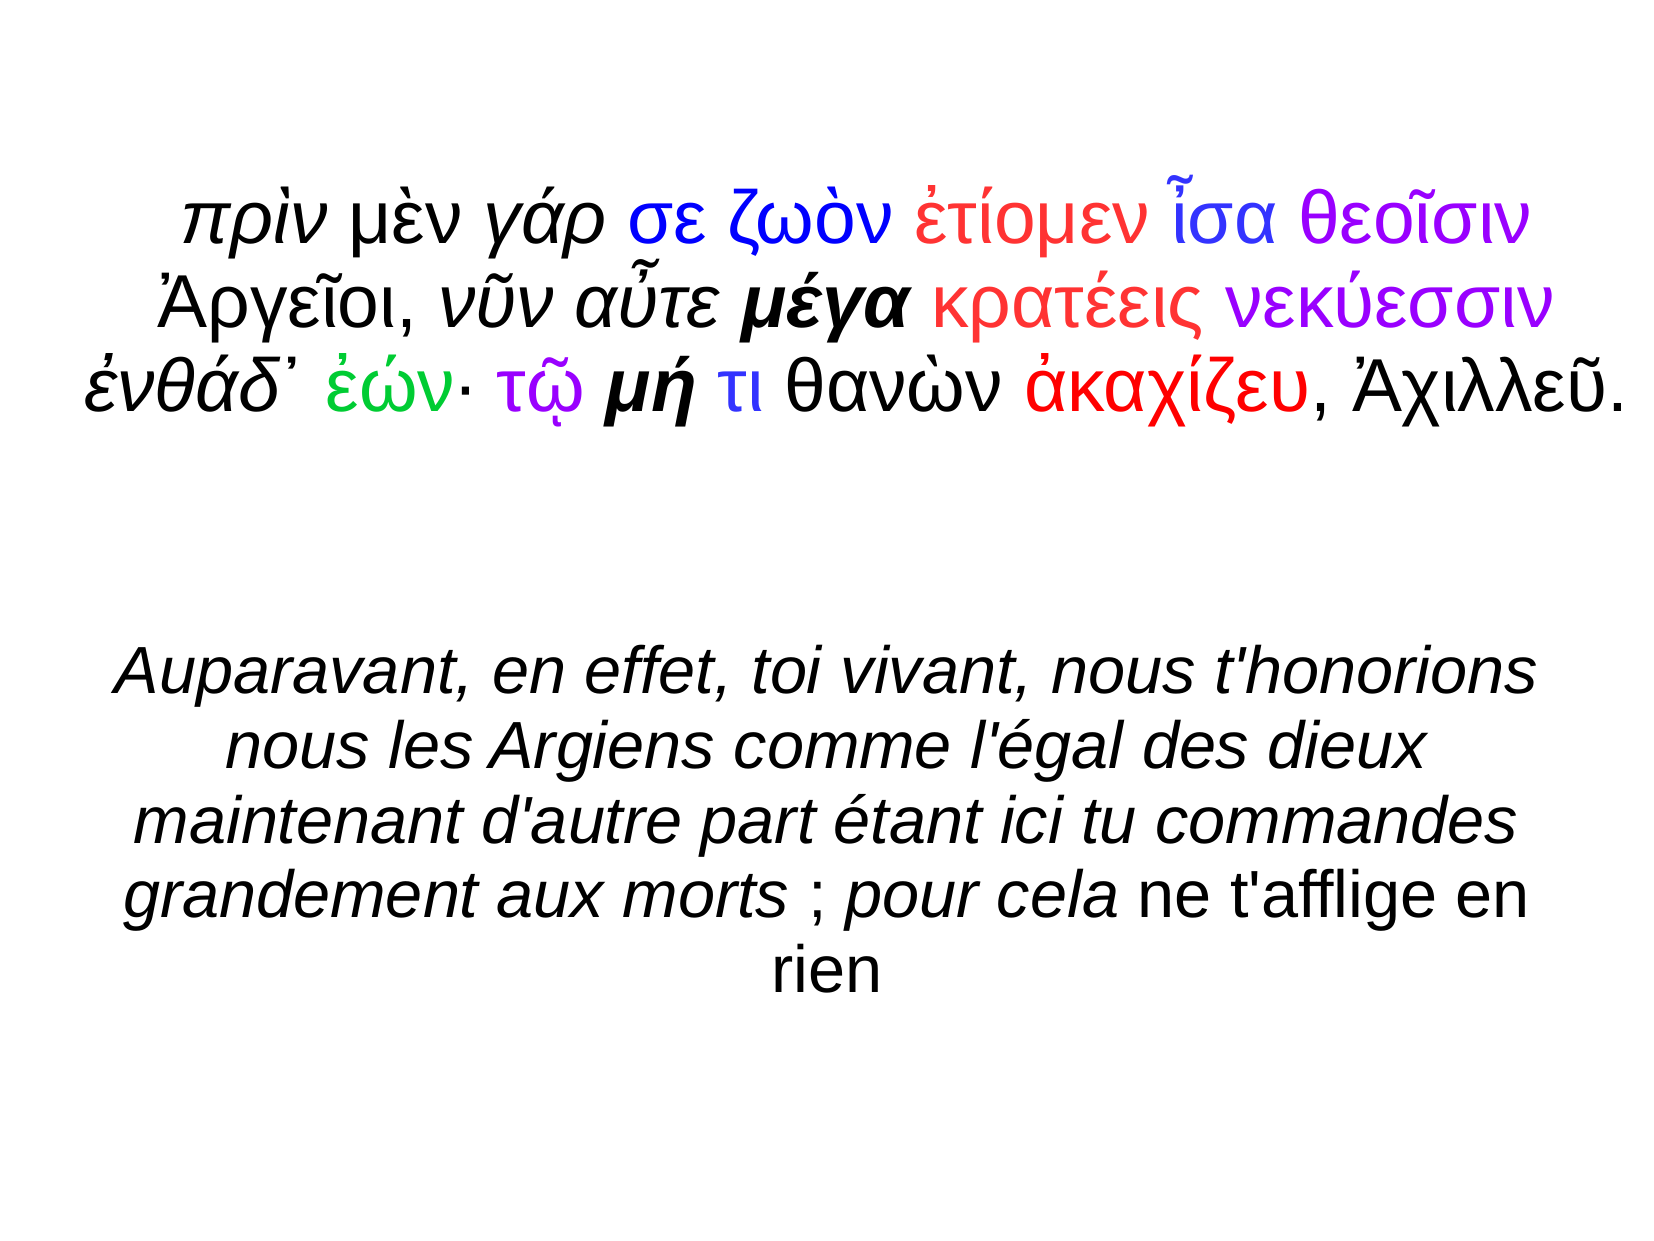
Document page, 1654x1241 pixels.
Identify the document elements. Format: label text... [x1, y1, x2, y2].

subtitle Auparavant, en effet, toi vivant, nous t'honorions nous les Argiens comme l'égal des dieux maintenant d'autre part étant ici tu commandes grandement aux morts ; pour cela ne t'afflige en rien [82, 531, 1571, 1109]
title πρὶν μὲν γάρ σε ζωὸν ἐτίομεν ἶσα θεοῖσιν Ἀργεῖοι, νῦν αὖτε μέγα κρατέεις νεκύεσσιν ἐνθάδ᾽ ἐών· τῷ μή τι θανὼν ἀκαχίζευ, Ἀχιλλεῦ. [47, 70, 1630, 532]
